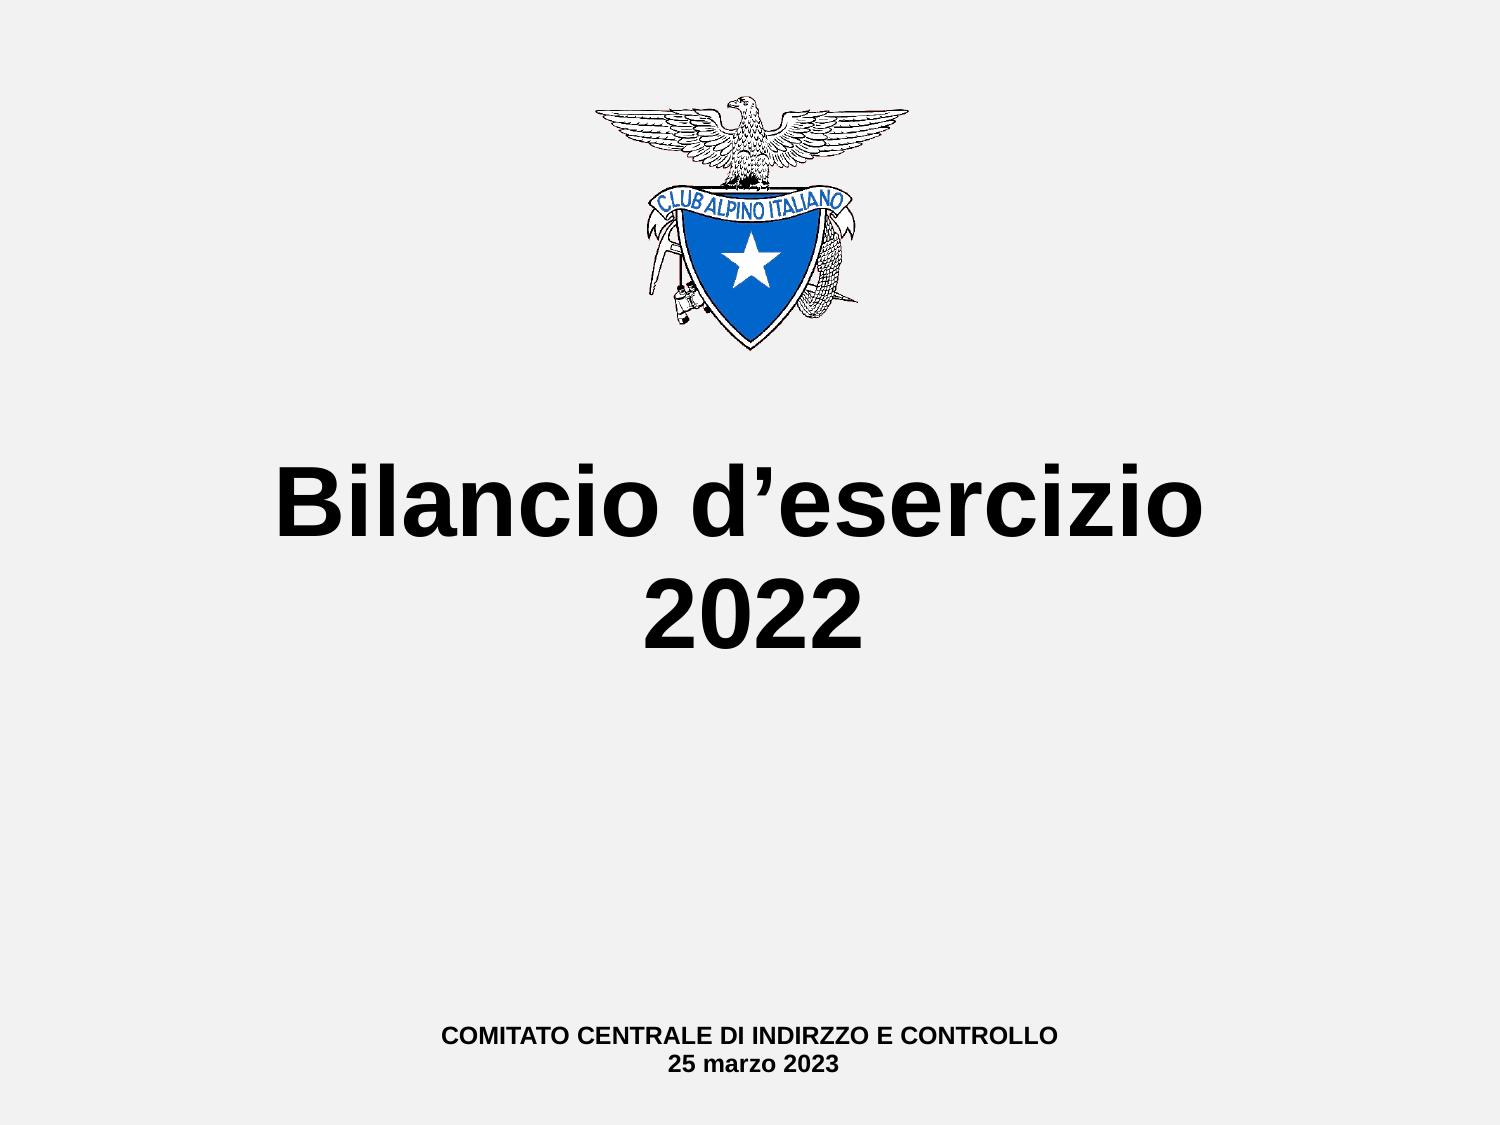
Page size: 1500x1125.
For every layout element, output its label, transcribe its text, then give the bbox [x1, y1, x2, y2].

text_box Bilancio d’esercizio 2022 [133, 438, 1374, 697]
text_box COMITATO CENTRALE DI INDIRZZO E CONTROLLO 25 marzo 2023 [269, 1013, 1238, 1090]
picture [582, 81, 925, 380]
